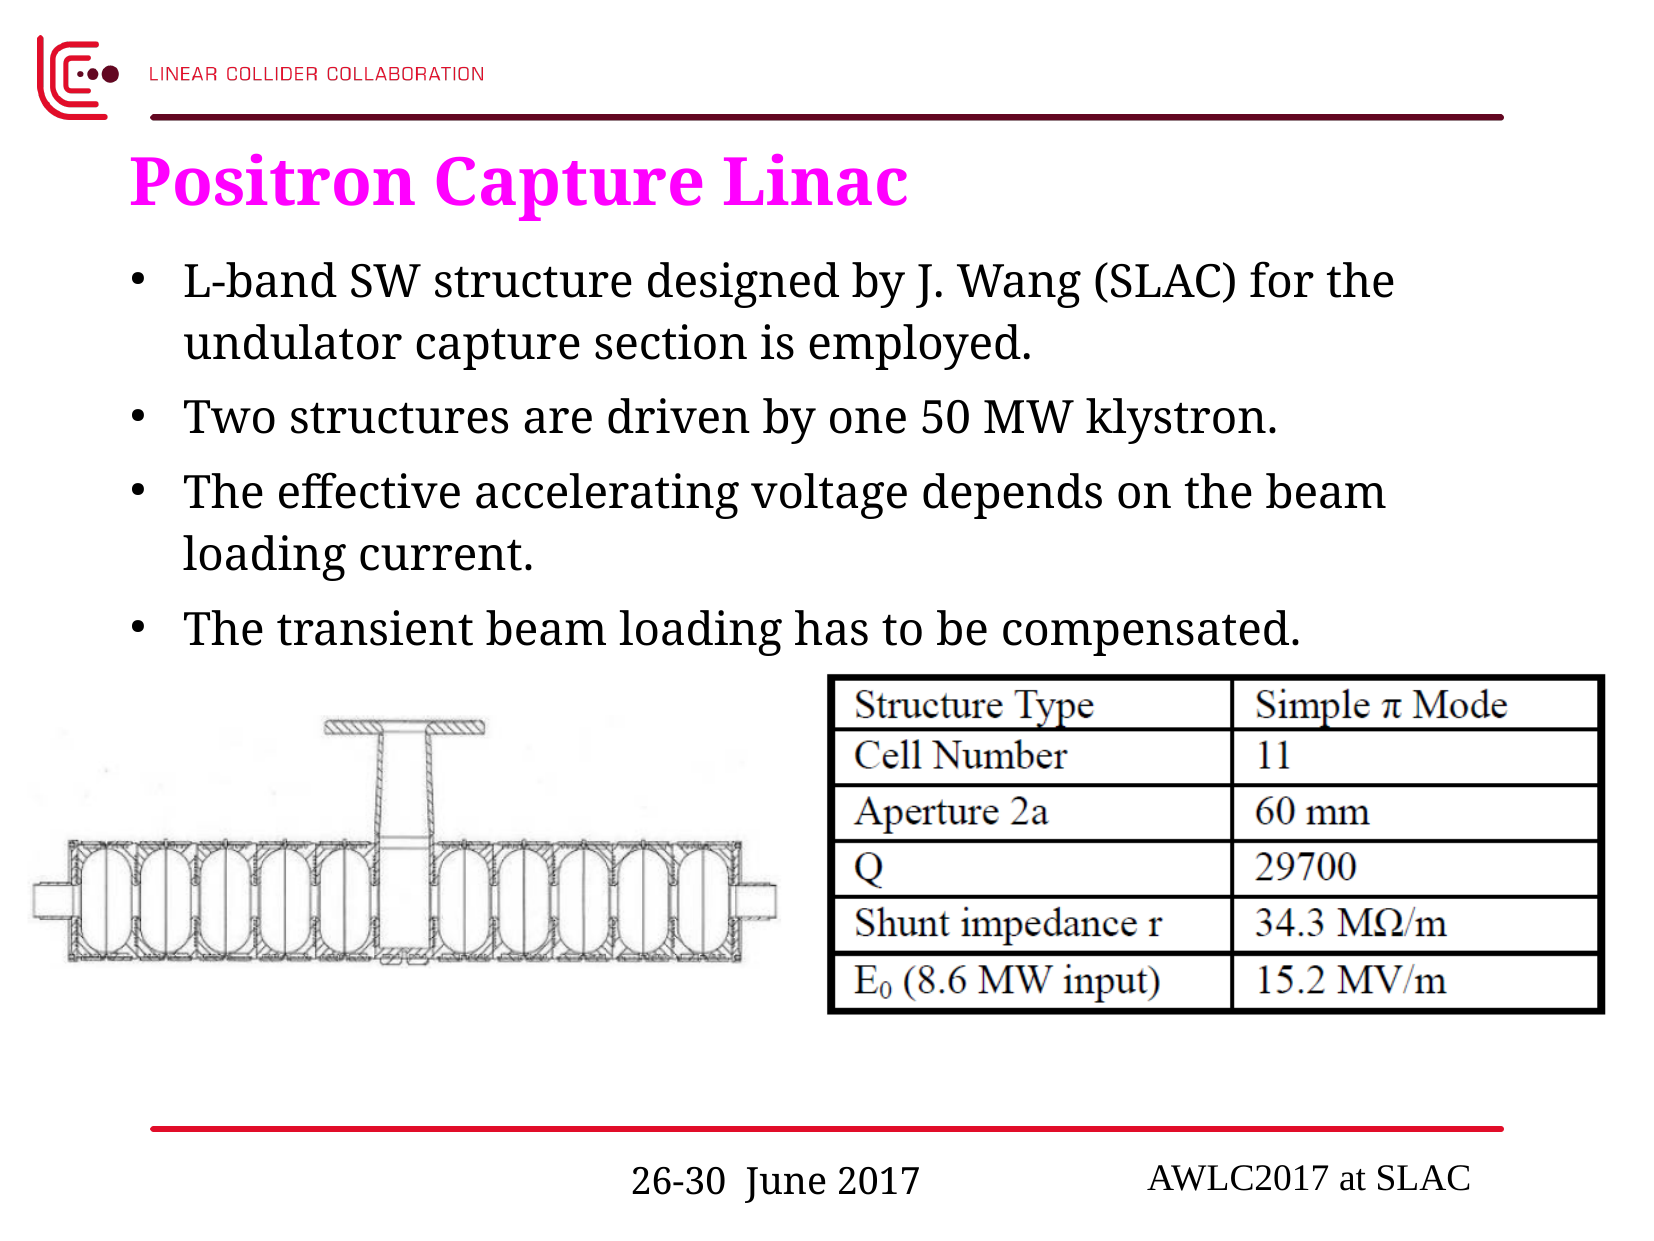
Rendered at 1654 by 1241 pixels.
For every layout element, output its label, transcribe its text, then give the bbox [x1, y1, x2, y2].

picture [37, 35, 483, 120]
list L-band SW structure designed by J. Wang (SLAC) for the undulator capture section is employed. Two structures are driven by one 50 MW klystron. The effective accelerating voltage depends on the beam loading current. The transient beam loading has to be compensated. [112, 248, 1501, 827]
title Positron Capture Linac [129, 76, 1619, 284]
picture [12, 284, 1616, 1132]
